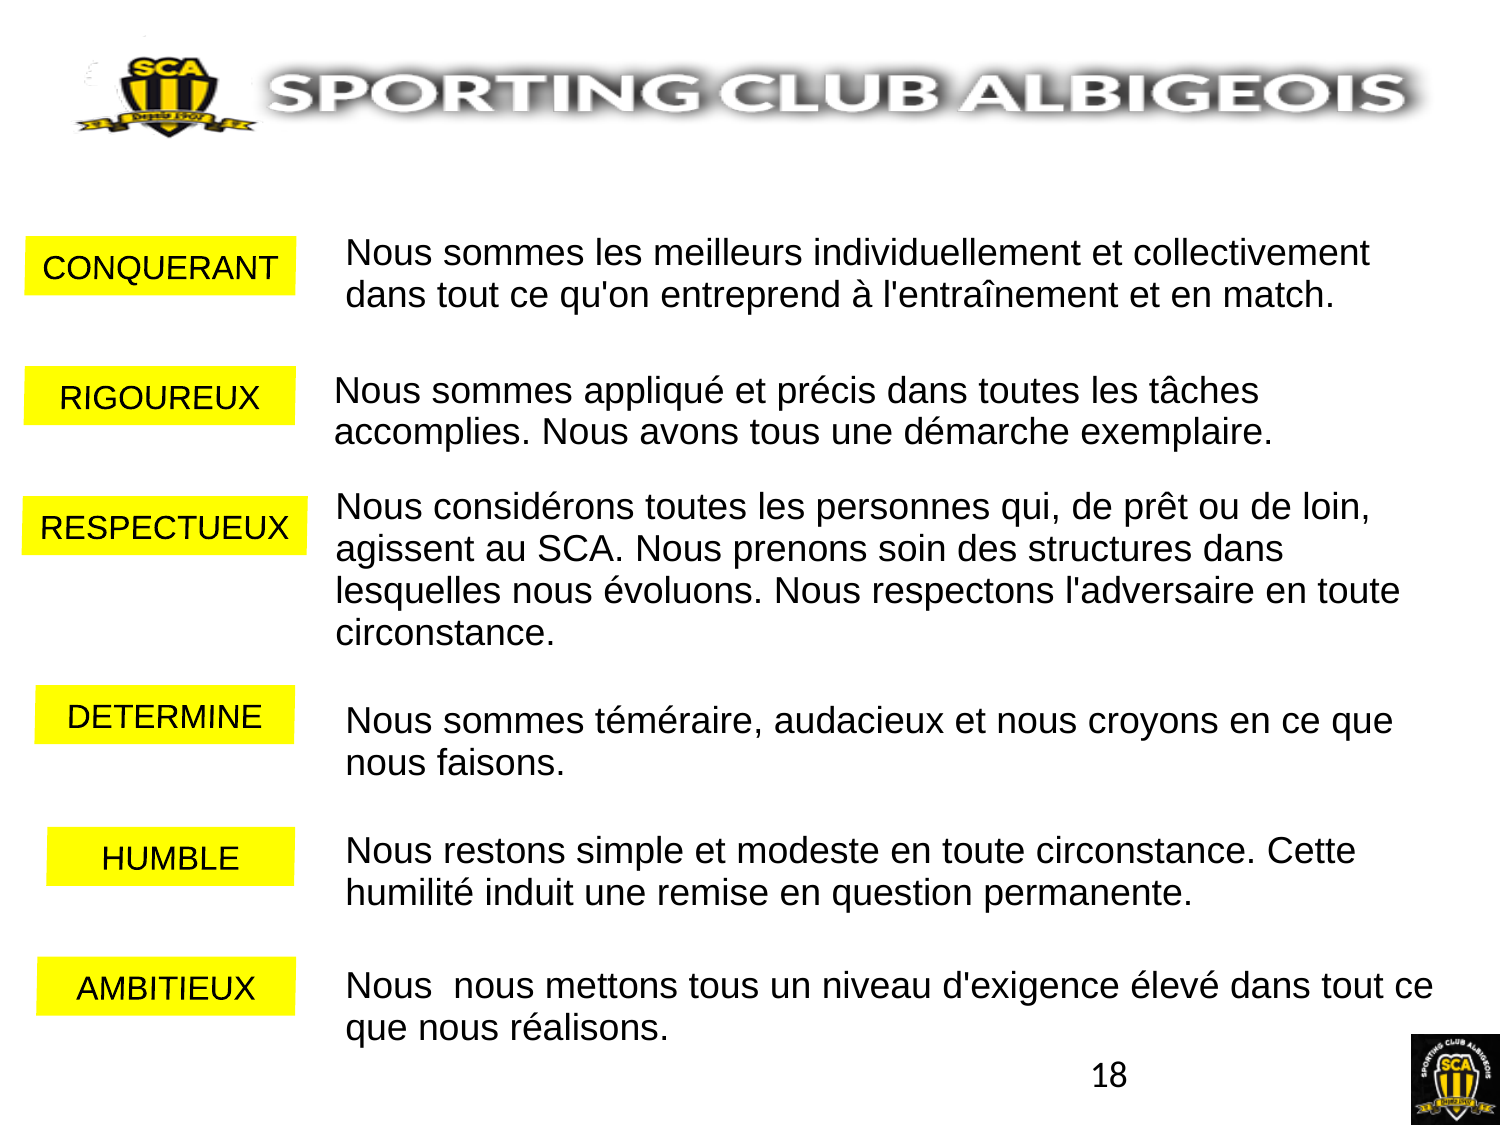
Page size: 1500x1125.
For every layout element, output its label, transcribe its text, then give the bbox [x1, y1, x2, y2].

text_box Nous considérons toutes les personnes qui, de prêt ou de loin, agissent au SCA. Nous prenons soin des structures dans lesquelles nous évoluons. Nous respectons l'adversaire en toute circonstance. [320, 478, 1455, 662]
text_box Nous sommes téméraire, audacieux et nous croyons en ce que nous faisons. [330, 692, 1465, 792]
text_box Nous sommes les meilleurs individuellement et collectivement dans tout ce qu'on entreprend à l'entraînement et en match. [330, 224, 1465, 324]
text_box RESPECTUEUX [21, 496, 308, 556]
picture [1411, 1034, 1500, 1125]
picture [70, 35, 1438, 142]
text_box AMBITIEUX [36, 956, 297, 1016]
text_box CONQUERANT [24, 236, 297, 296]
text_box HUMBLE [46, 826, 296, 886]
text_box RIGOUREUX [23, 366, 296, 426]
text_box Nous restons simple et modeste en toute circonstance. Cette humilité induit une remise en question permanente. [330, 822, 1465, 922]
text_box Nous nous mettons tous un niveau d'exigence élevé dans tout ce que nous réalisons. [330, 956, 1465, 1056]
text_box Nous sommes appliqué et précis dans toutes les tâches accomplies. Nous avons tous une démarche exemplaire. [318, 361, 1453, 461]
text_box DETERMINE [34, 685, 296, 745]
